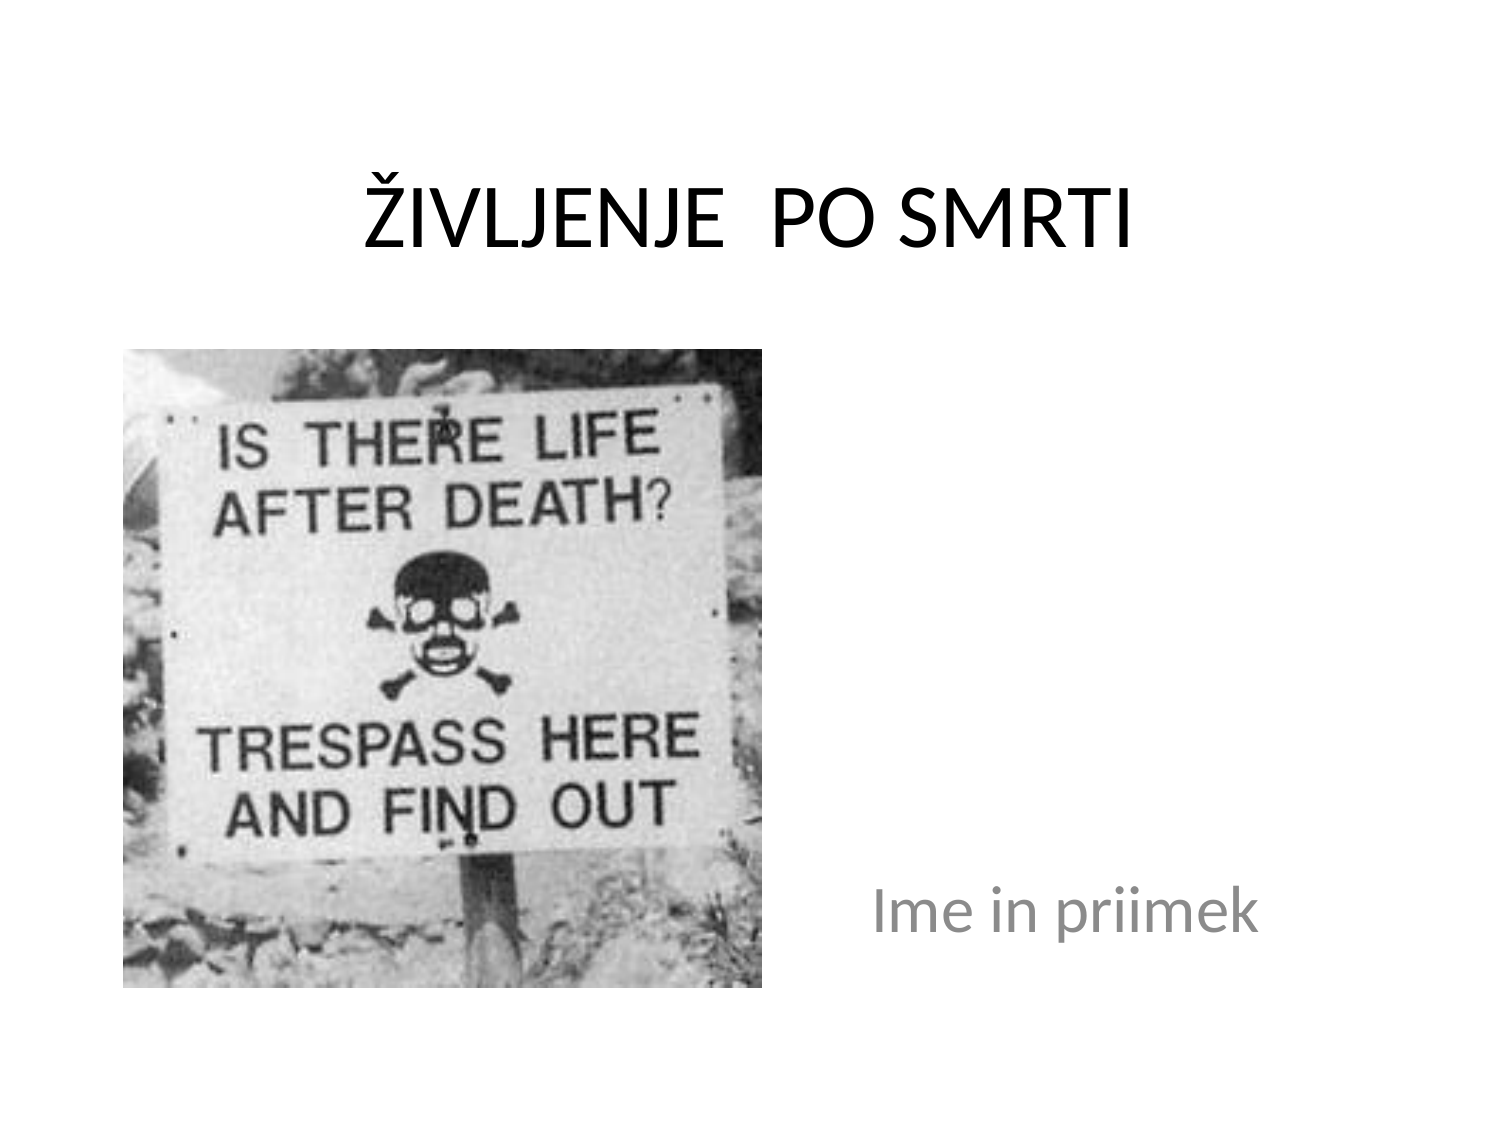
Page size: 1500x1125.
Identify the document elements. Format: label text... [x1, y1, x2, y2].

picture [123, 349, 762, 988]
subtitle Ime in priimek [797, 857, 1335, 960]
title ŽIVLJENJE PO SMRTI [112, 90, 1388, 332]
